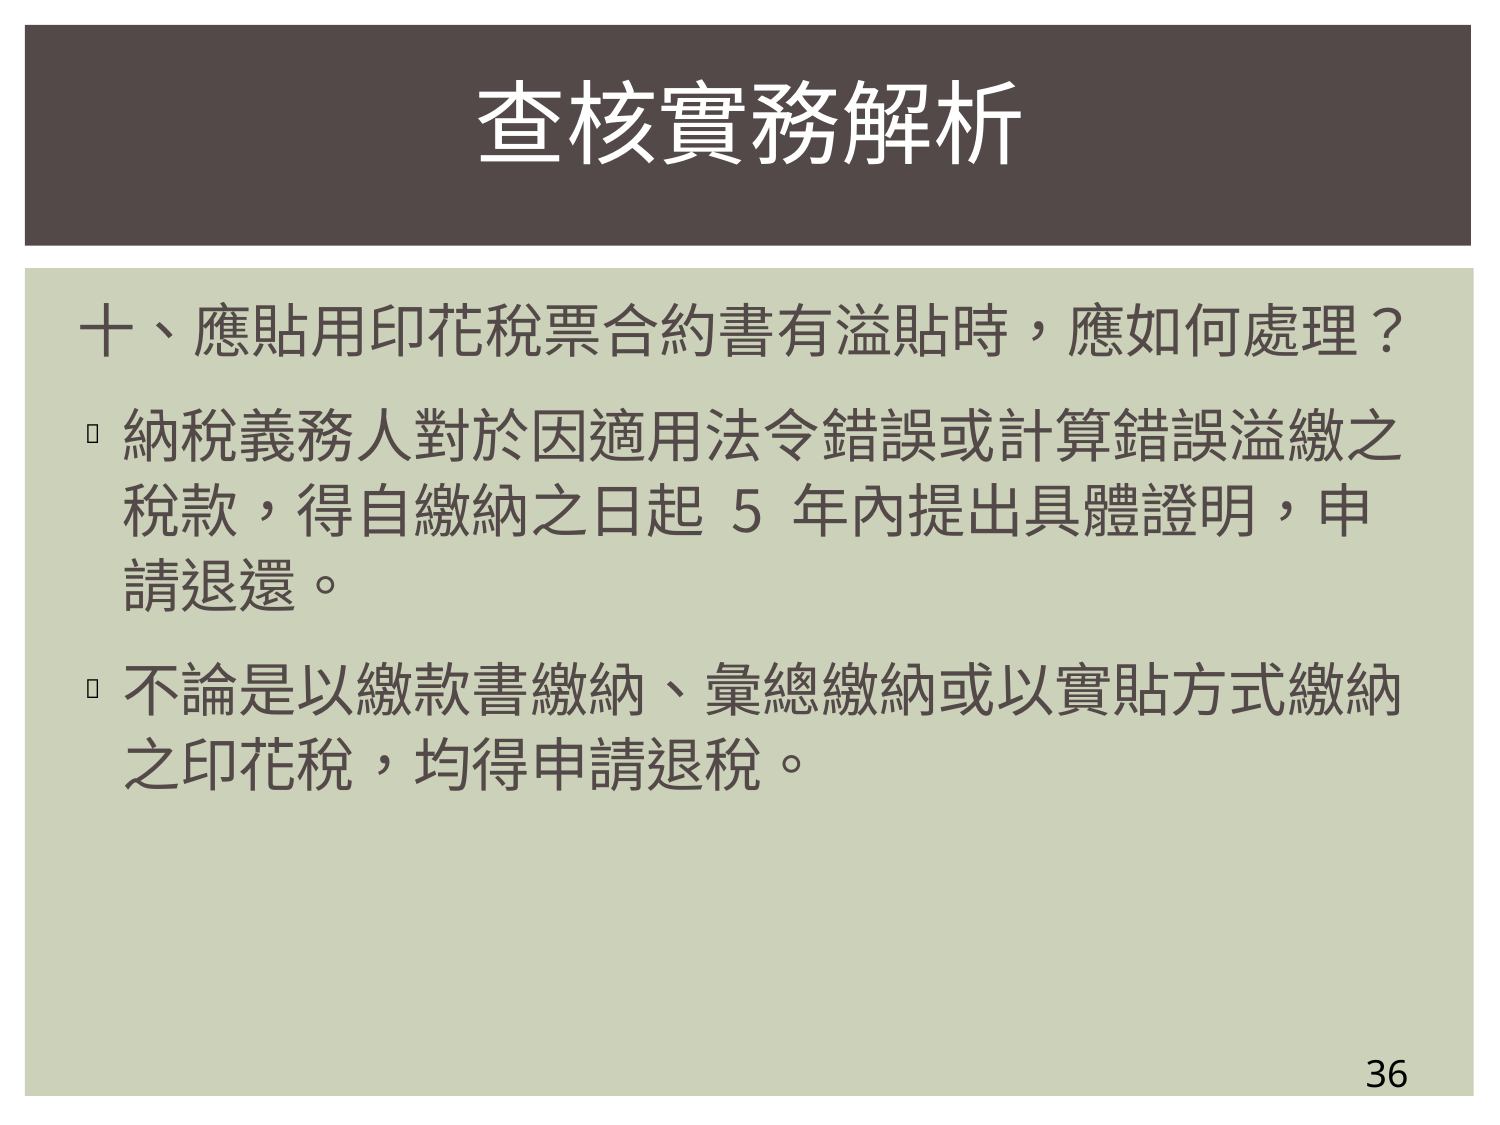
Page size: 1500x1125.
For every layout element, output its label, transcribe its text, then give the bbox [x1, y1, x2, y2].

title 查核實務解析 [62, 58, 1438, 232]
list 十、應貼用印花稅票合約書有溢貼時，應如何處理？ 納稅義務人對於因適用法令錯誤或計算錯誤溢繳之稅款，得自繳納之日起 5 年內提出具體證明，申請退還。 不論是以繳款書繳納、彙總繳納或以實貼方式繳納之印花稅，均得申請退稅。 [62, 281, 1442, 1005]
slide_number <編號> [1350, 1042, 1447, 1088]
